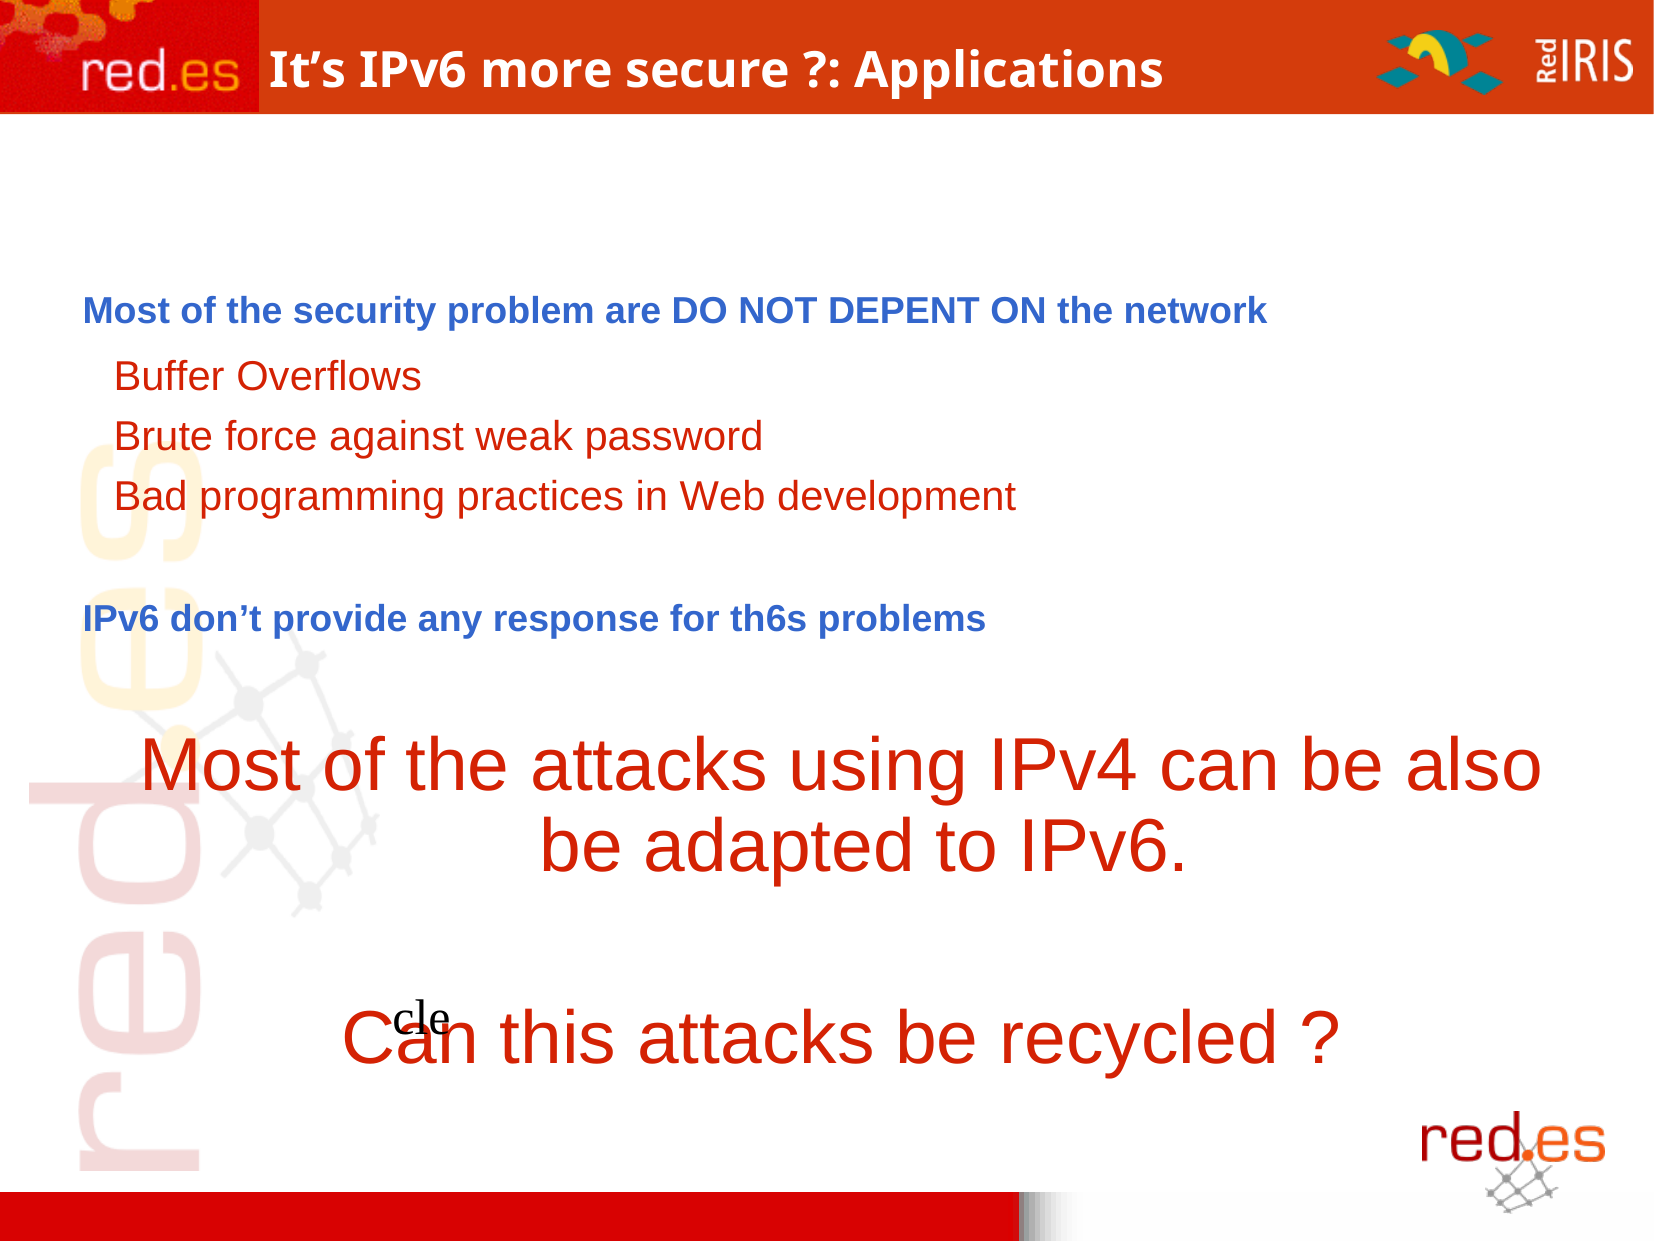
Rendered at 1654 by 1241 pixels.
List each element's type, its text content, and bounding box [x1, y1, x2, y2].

picture [29, 441, 380, 1171]
text_box cle [392, 987, 450, 1043]
list Most of the security problem are DO NOT DEPENT ON the network Buffer Overflows Brute force against weak password Bad programming practices in Web development IPv6 don’t provide any response for th6s problems Most of the attacks using IPv4 can be also be adapted to IPv6. Can this attacks be recycled ? [82, 289, 1570, 1107]
picture [1556, 30, 1633, 95]
title It’s IPv6 more secure ?: Applications [269, 0, 1556, 139]
picture [0, 1111, 1654, 1241]
picture [0, 0, 259, 112]
